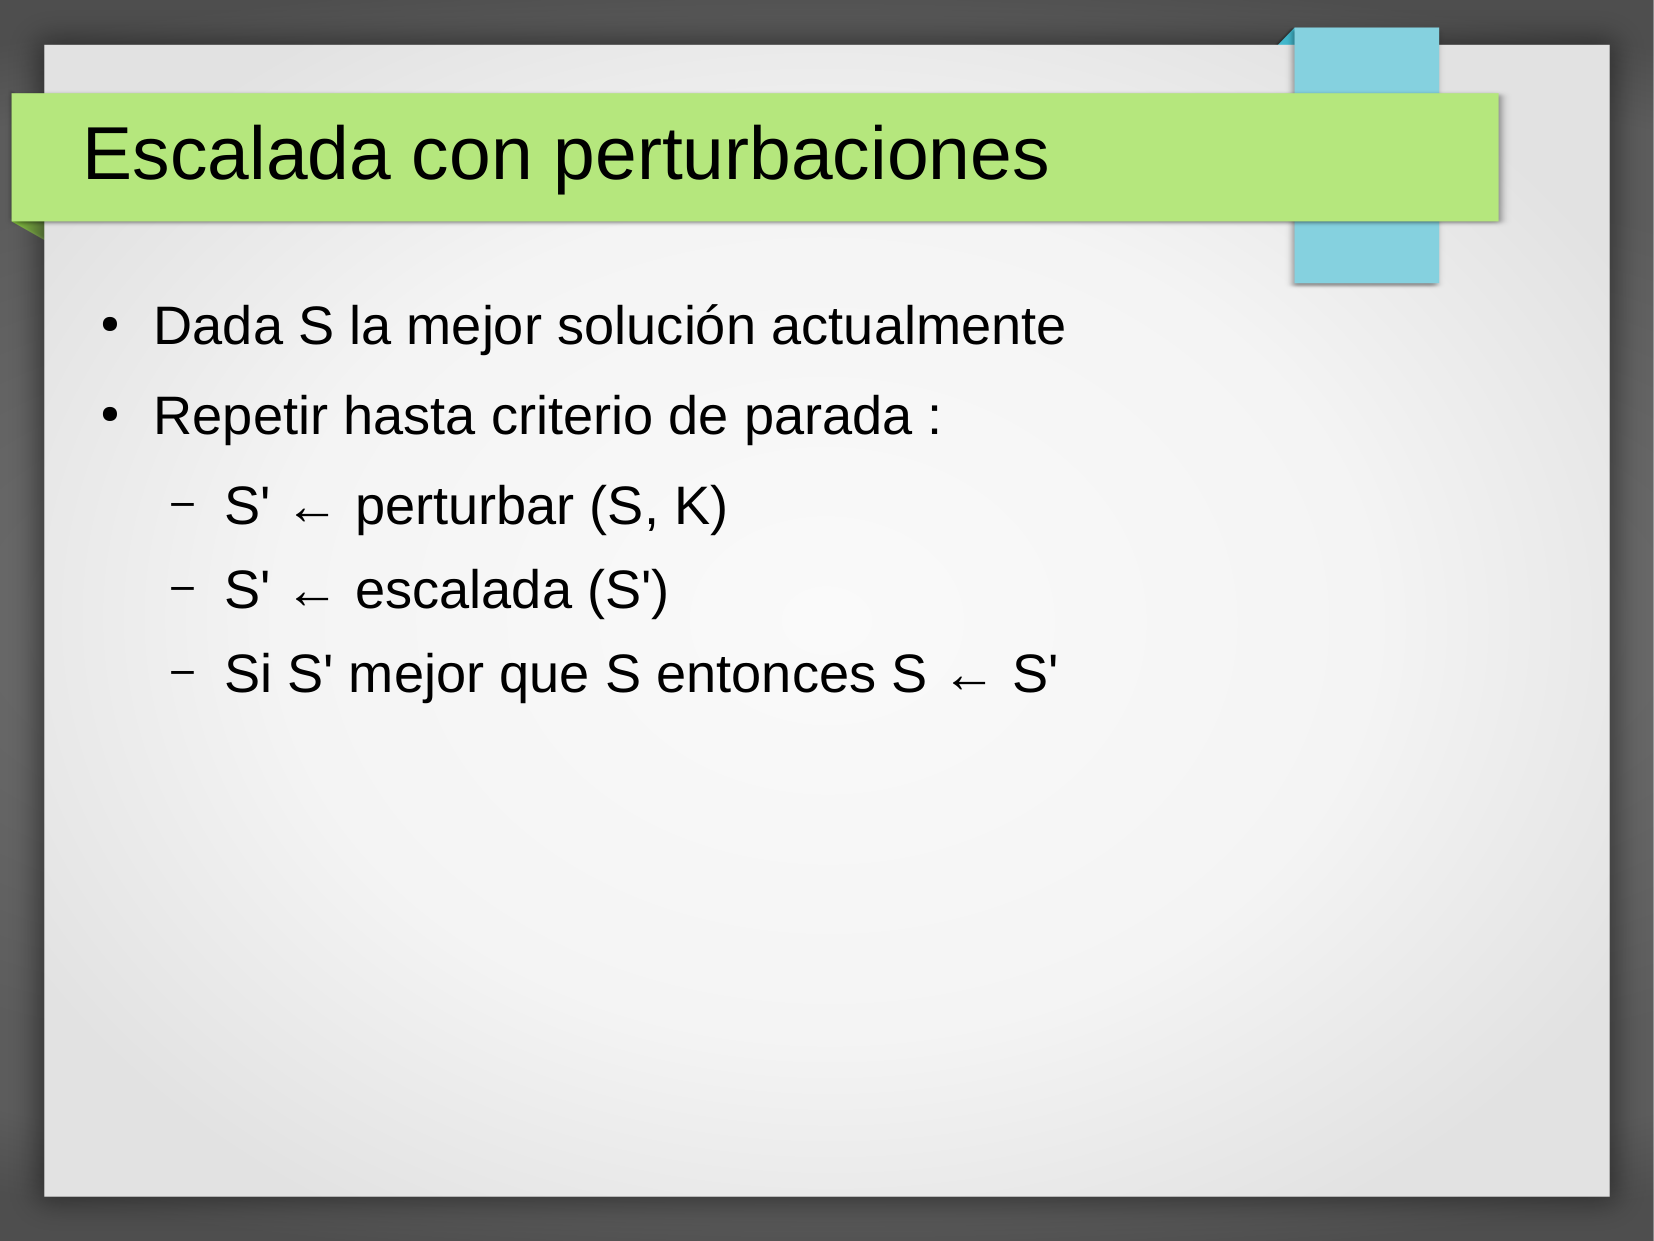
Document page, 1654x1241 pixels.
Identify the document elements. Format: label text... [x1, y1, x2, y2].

title Escalada con perturbaciones [82, 94, 1441, 213]
list Dada S la mejor solución actualmente Repetir hasta criterio de parada : S' ← perturbar (S, K) S' ← escalada (S') Si S' mejor que S entonces S ← S' [82, 295, 1571, 1015]
picture [0, 0, 1654, 1241]
